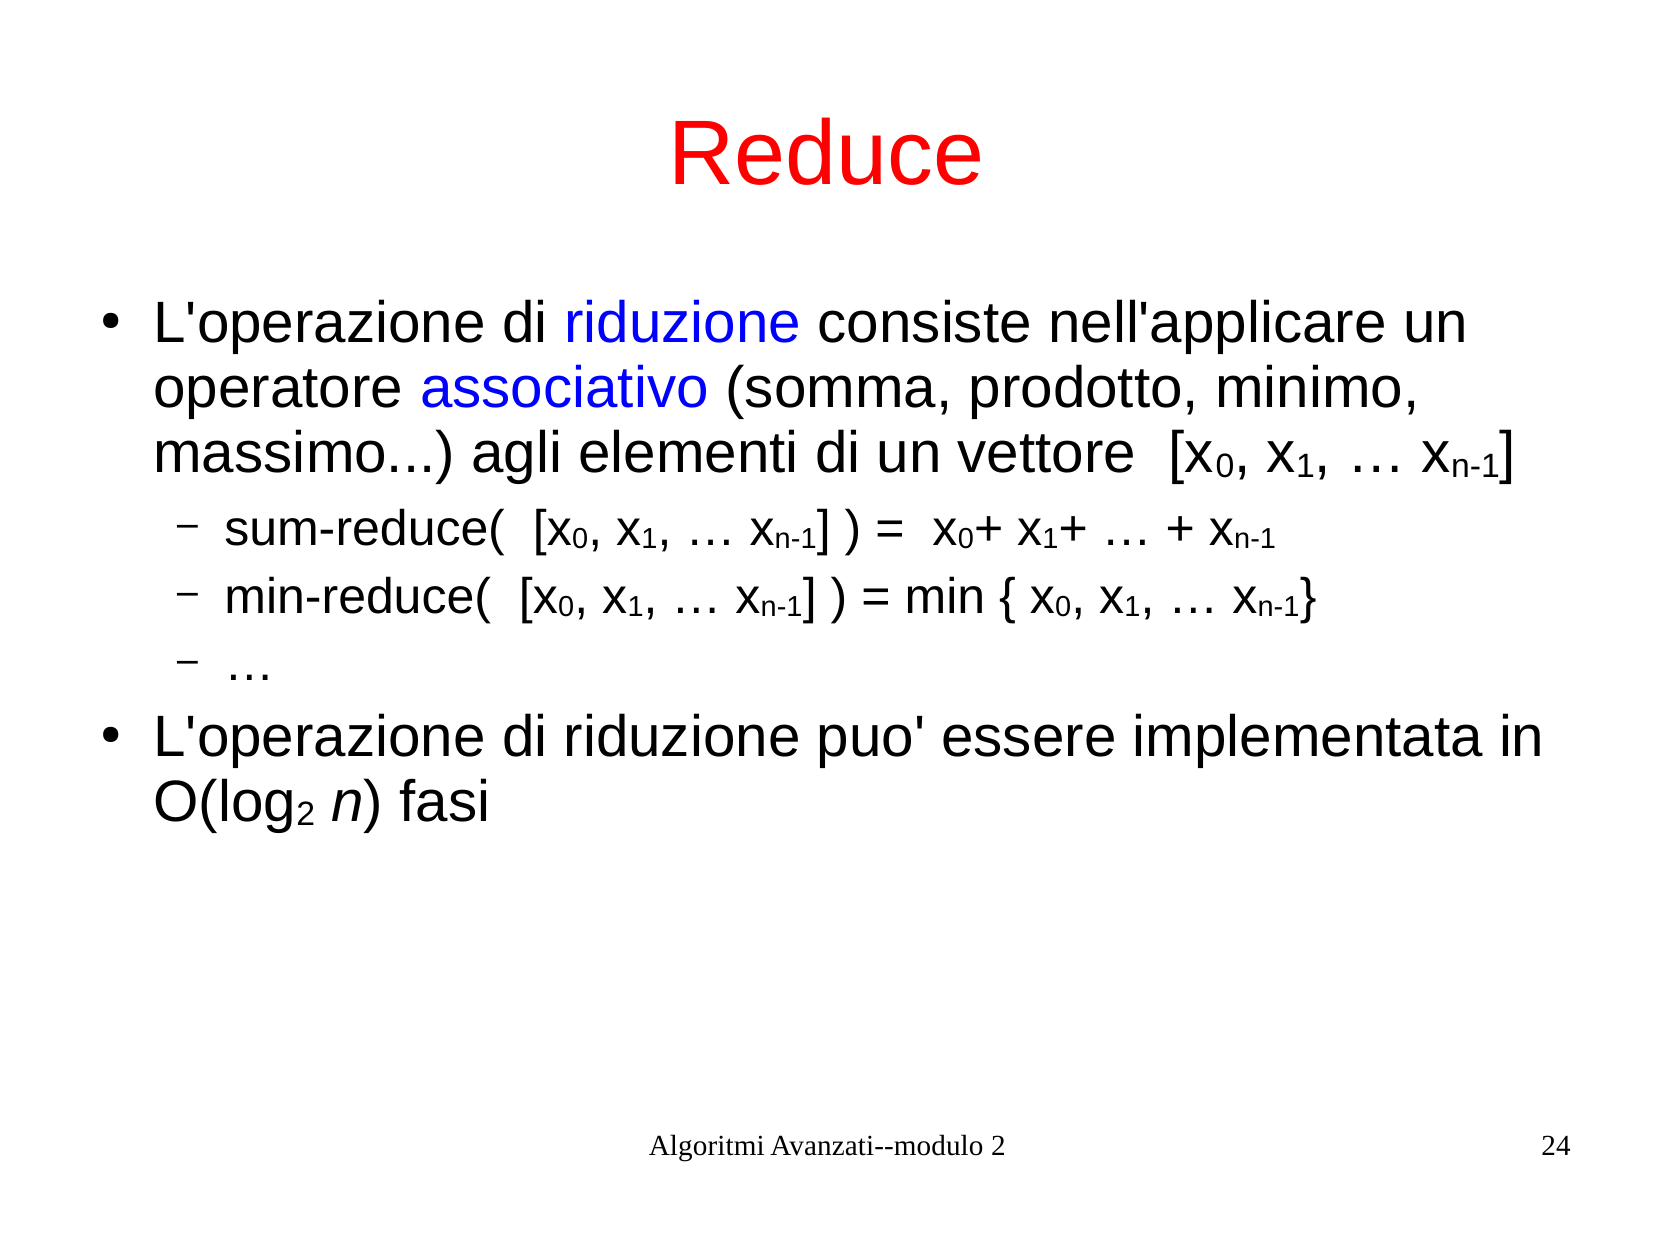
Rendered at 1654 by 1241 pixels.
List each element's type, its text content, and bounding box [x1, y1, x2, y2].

title Reduce [82, 49, 1571, 257]
list L'operazione di riduzione consiste nell'applicare un operatore associativo (somma, prodotto, minimo, massimo...) agli elementi di un vettore [x0, x1, … xn-1] sum-reduce( [x0, x1, … xn-1] ) = x0+ x1+ … + xn-1 min-reduce( [x0, x1, … xn-1] ) = min { x0, x1, … xn-1} … L'operazione di riduzione puo' essere implementata in O(log2 n) fasi [82, 290, 1571, 1109]
